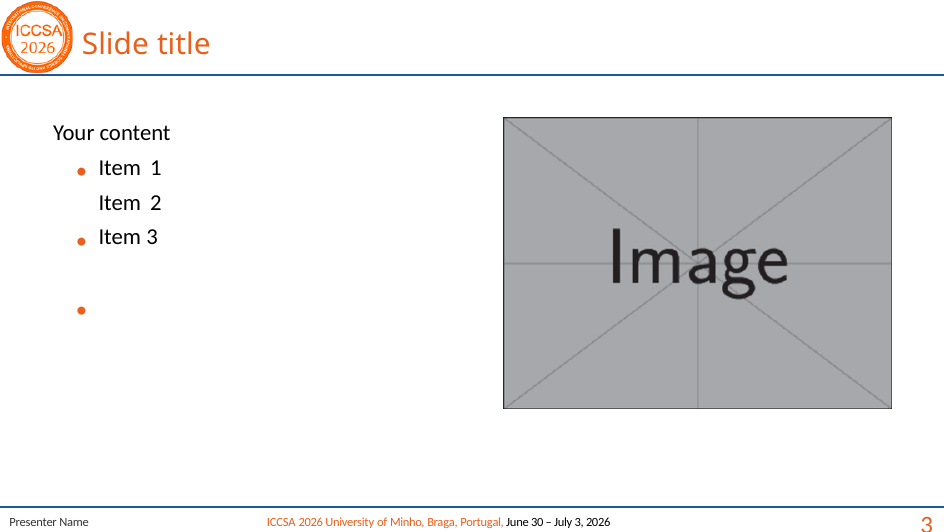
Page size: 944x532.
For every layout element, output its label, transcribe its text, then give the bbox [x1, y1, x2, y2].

text_box • • • [75, 149, 88, 255]
text_box Slide title [81, 19, 216, 59]
text_box Item 1 Item 2 Item 3 [98, 145, 162, 251]
text_box Your content [53, 112, 179, 144]
text_box Presenter Name [9, 511, 235, 528]
text_box ICCSA 2026 University of Minho, Braga, Portugal, June 30 – July 3, 2026 [266, 511, 687, 528]
text_box 3 [920, 503, 935, 532]
text_box [503, 117, 892, 409]
text_box [0, 498, 944, 516]
text_box [0, 1, 944, 84]
